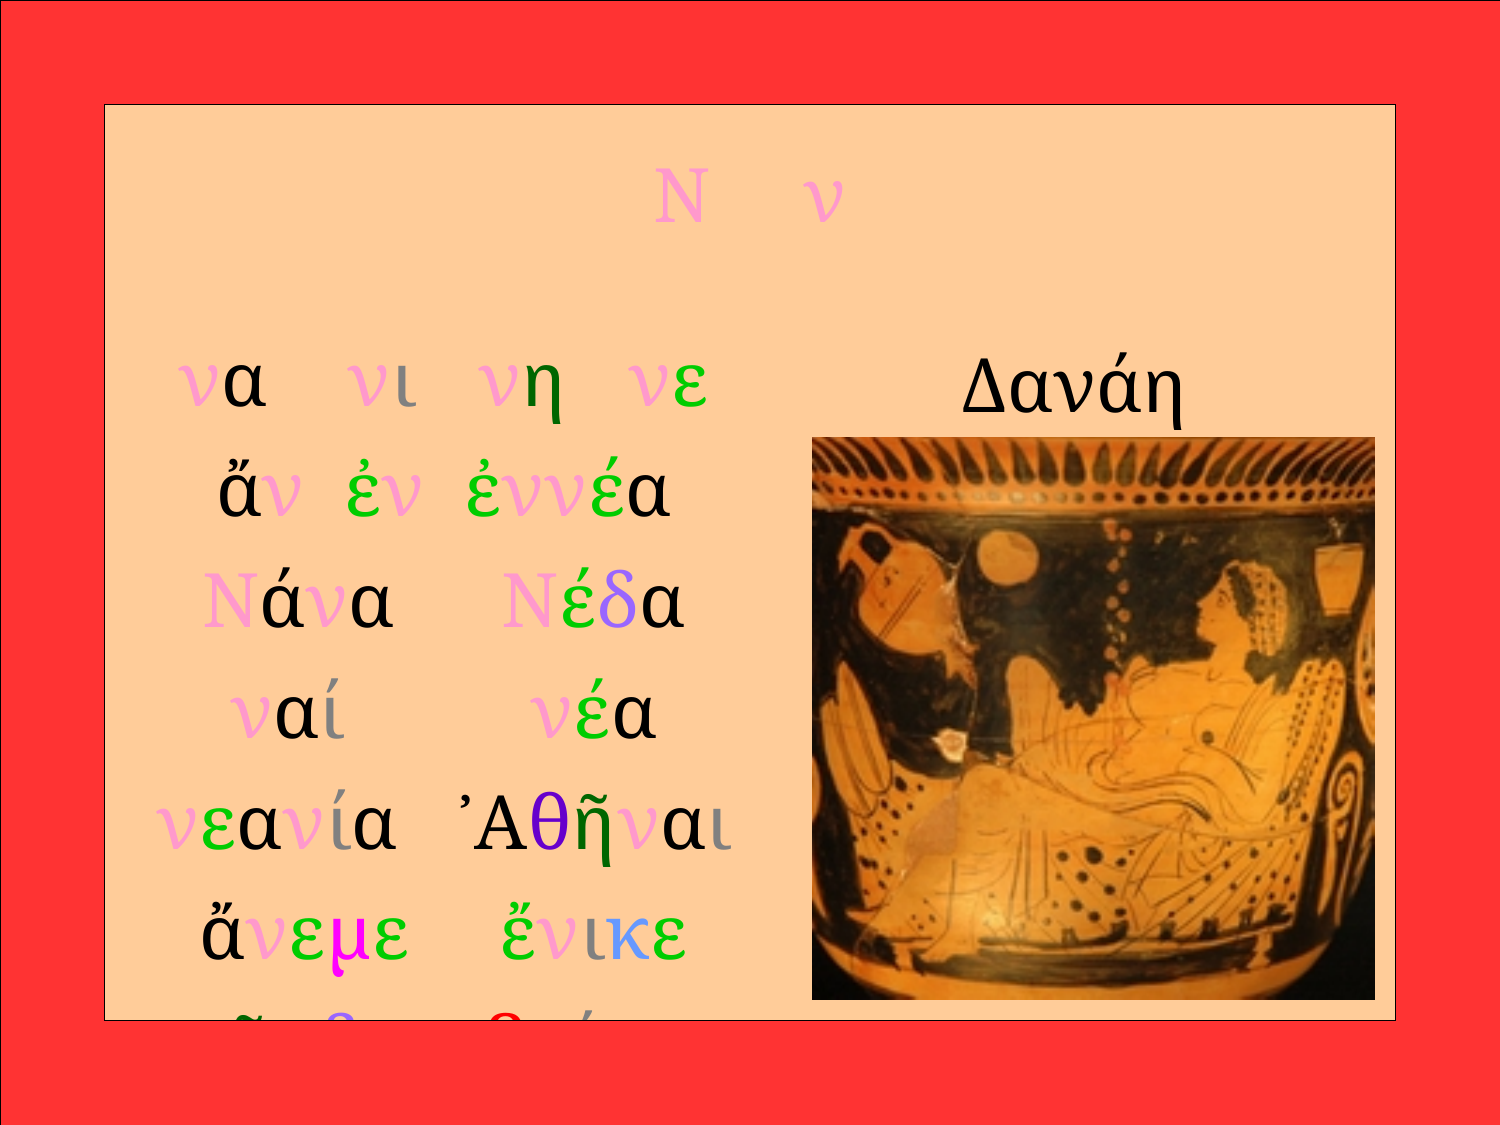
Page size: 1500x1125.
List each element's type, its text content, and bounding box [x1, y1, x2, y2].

picture [812, 437, 1375, 1000]
list Δανάη [762, 324, 1388, 1001]
list να νι νη νε ἄν ἐν ἐννέα Νάνα Νέδα ναί νέα νεανία ᾿Αθῆναι ἄνεμε ἔνικε νῆαδε βαίνει [112, 324, 775, 1020]
text_box [0, 0, 1500, 1125]
title Ν ν [112, 105, 1388, 288]
